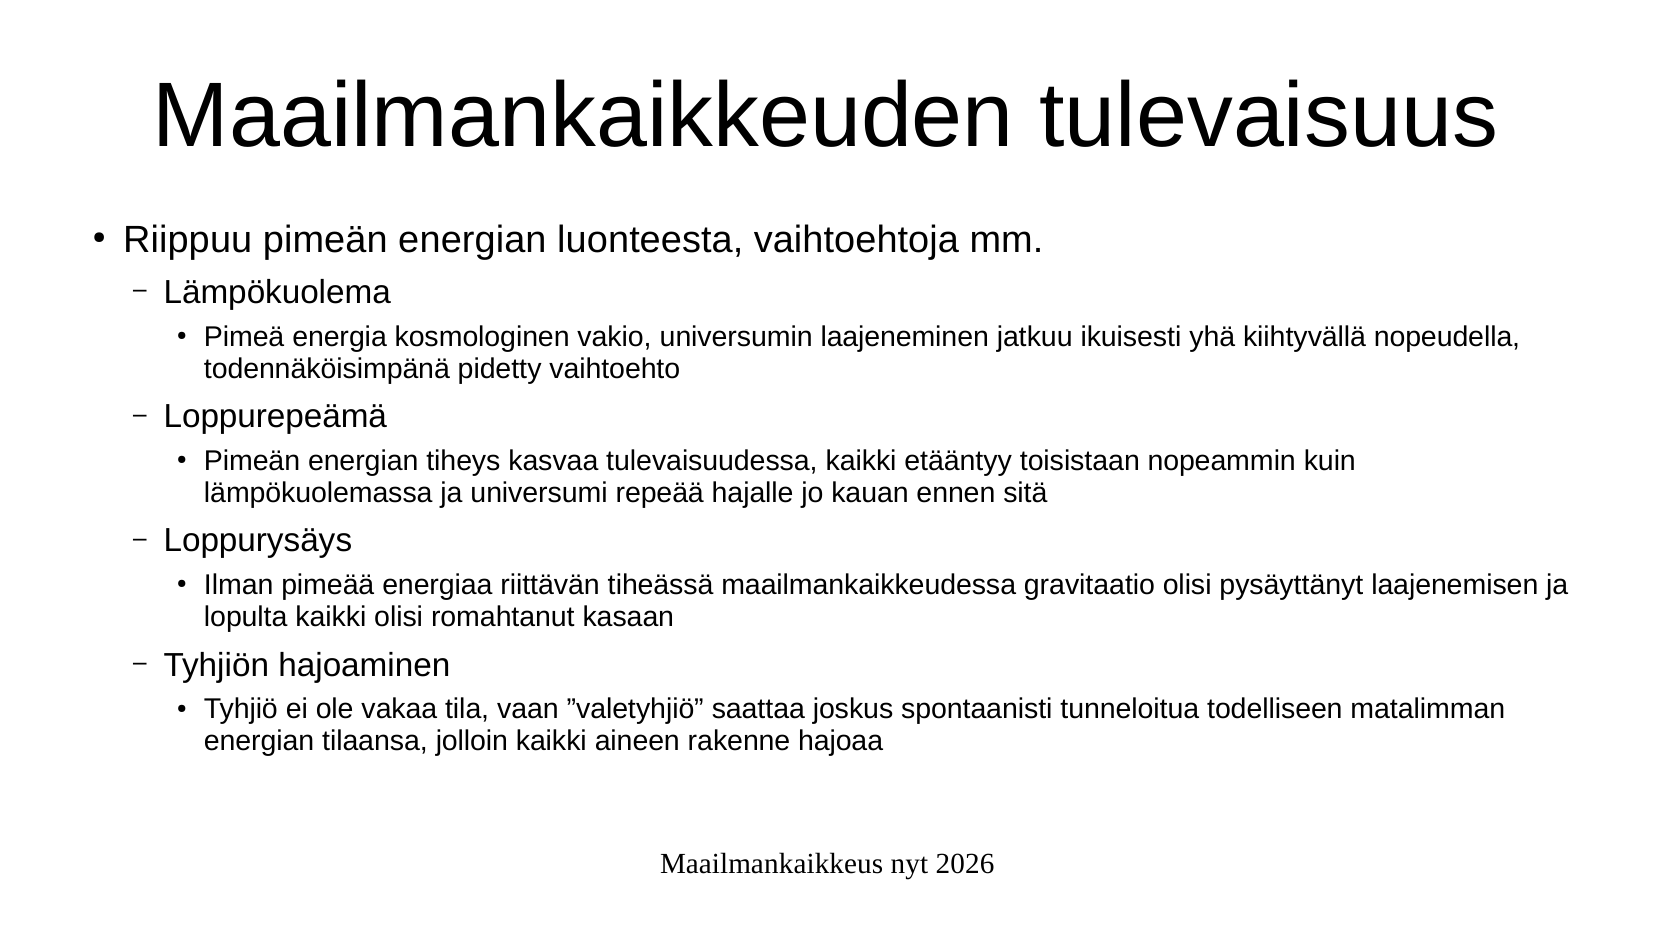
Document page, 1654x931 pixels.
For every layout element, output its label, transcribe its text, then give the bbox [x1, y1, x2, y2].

list Riippuu pimeän energian luonteesta, vaihtoehtoja mm. Lämpökuolema Pimeä energia kosmologinen vakio, universumin laajeneminen jatkuu ikuisesti yhä kiihtyvällä nopeudella, todennäköisimpänä pidetty vaihtoehto Loppurepeämä Pimeän energian tiheys kasvaa tulevaisuudessa, kaikki etääntyy toisistaan nopeammin kuin lämpökuolemassa ja universumi repeää hajalle jo kauan ennen sitä Loppurysäys Ilman pimeää energiaa riittävän tiheässä maailmankaikkeudessa gravitaatio olisi pysäyttänyt laajenemisen ja lopulta kaikki olisi romahtanut kasaan Tyhjiön hajoaminen Tyhjiö ei ole vakaa tila, vaan ”valetyhjiö” saattaa joskus spontaanisti tunneloitua todelliseen matalimman energian tilaansa, jolloin kaikki aineen rakenne hajoaa [82, 217, 1571, 758]
title Maailmankaikkeuden tulevaisuus [82, 37, 1571, 193]
